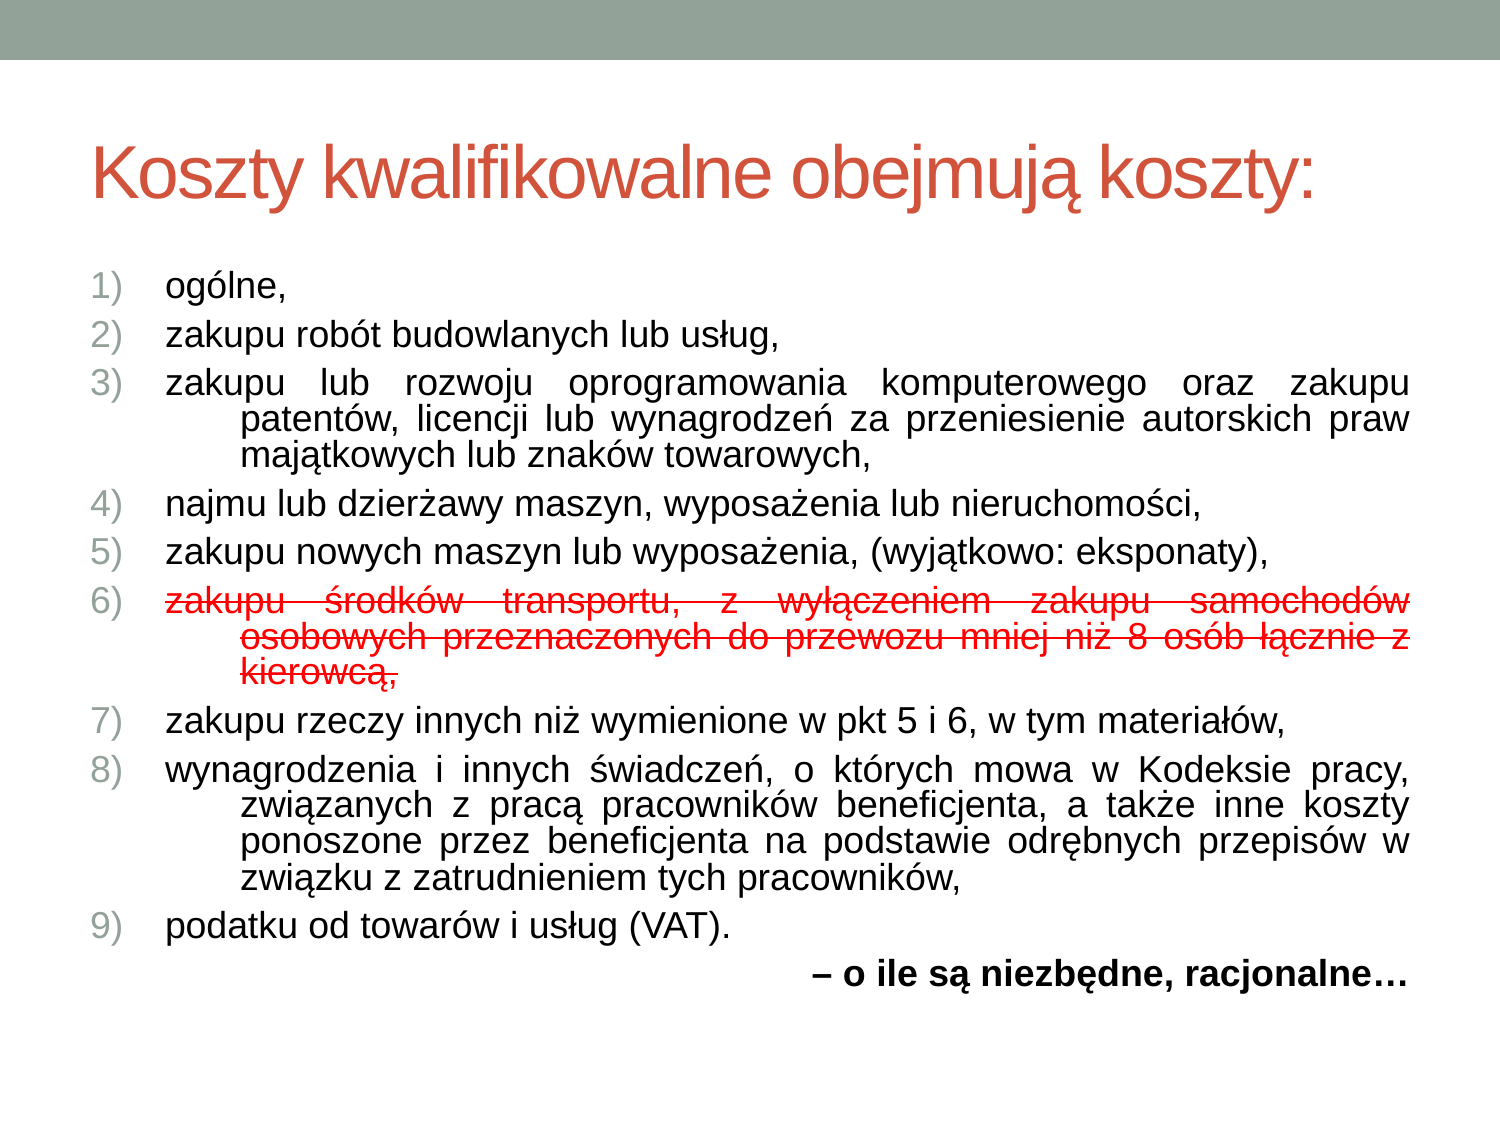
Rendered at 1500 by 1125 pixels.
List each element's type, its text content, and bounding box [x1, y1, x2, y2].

list ogólne, zakupu robót budowlanych lub usług, zakupu lub rozwoju oprogramowania komputerowego oraz zakupu patentów, licencji lub wynagrodzeń za przeniesienie autorskich praw majątkowych lub znaków towarowych, najmu lub dzierżawy maszyn, wyposażenia lub nieruchomości, zakupu nowych maszyn lub wyposażenia, (wyjątkowo: eksponaty), zakupu środków transportu, z wyłączeniem zakupu samochodów osobowych przeznaczonych do przewozu mniej niż 8 osób łącznie z kierowcą, zakupu rzeczy innych niż wymienione w pkt 5 i 6, w tym materiałów, wynagrodzenia i innych świadczeń, o których mowa w Kodeksie pracy, związanych z pracą pracowników beneficjenta, a także inne koszty ponoszone przez beneficjenta na podstawie odrębnych przepisów w związku z zatrudnieniem tych pracowników, podatku od towarów i usług (VAT). – o ile są niezbędne, racjonalne… [75, 262, 1426, 1063]
title Koszty kwalifikowalne obejmują koszty: [75, 87, 1426, 251]
